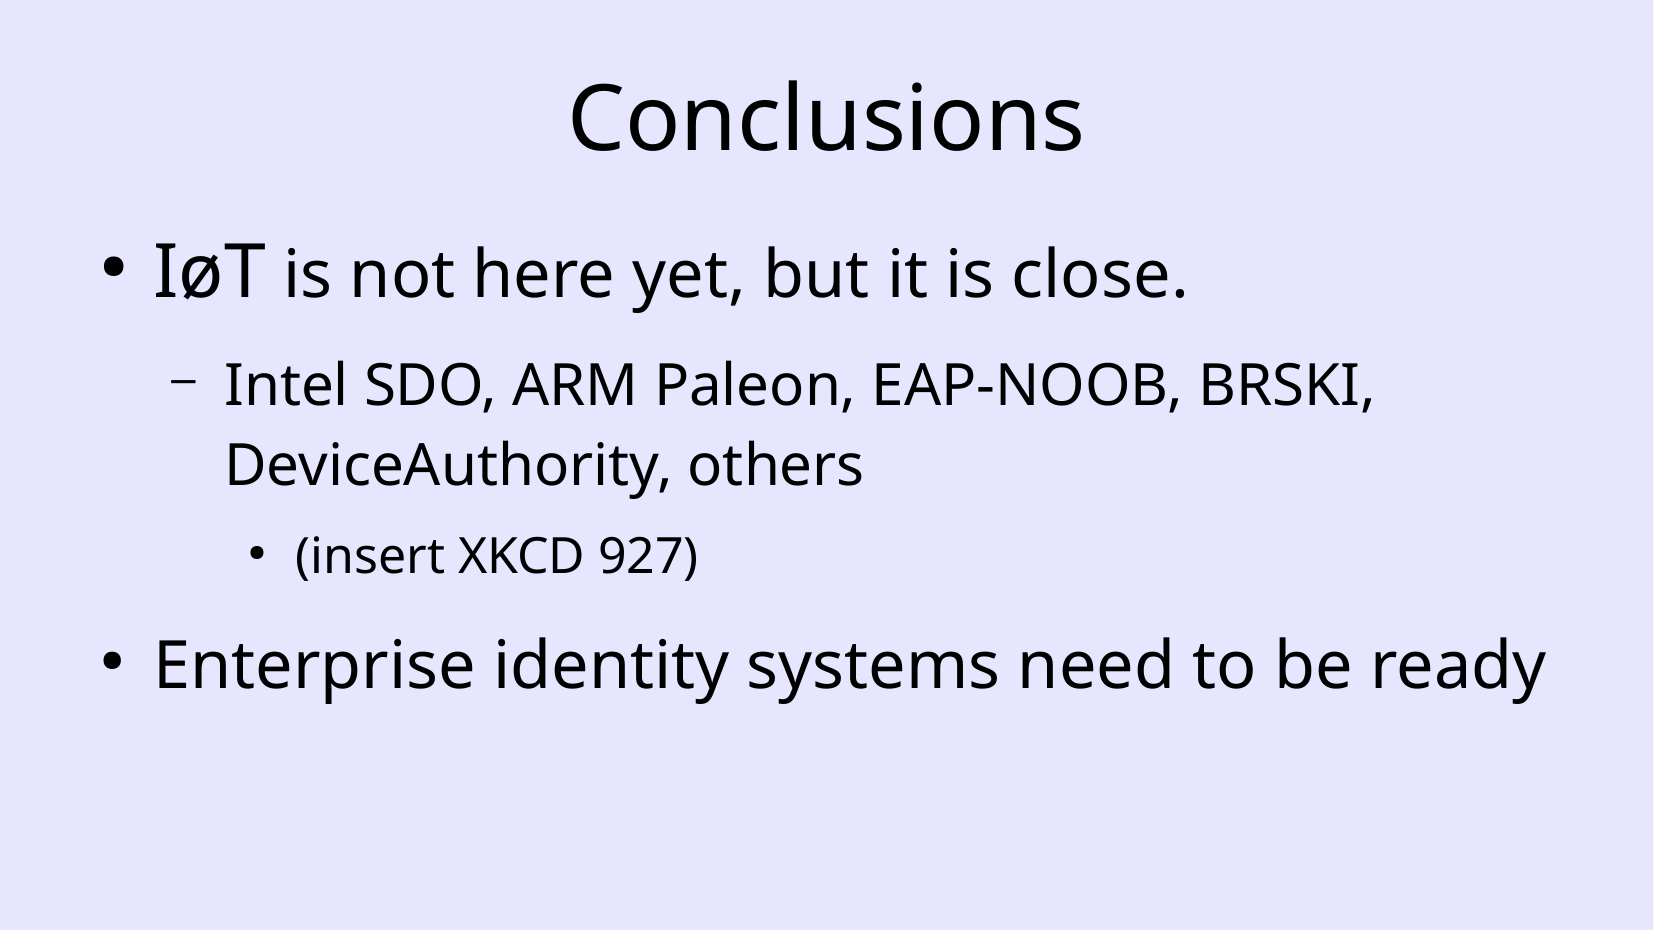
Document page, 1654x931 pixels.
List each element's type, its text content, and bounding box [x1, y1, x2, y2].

title Conclusions [82, 37, 1571, 193]
list IøT is not here yet, but it is close. Intel SDO, ARM Paleon, EAP-NOOB, BRSKI, DeviceAuthority, others (insert XKCD 927) Enterprise identity systems need to be ready [82, 217, 1571, 758]
